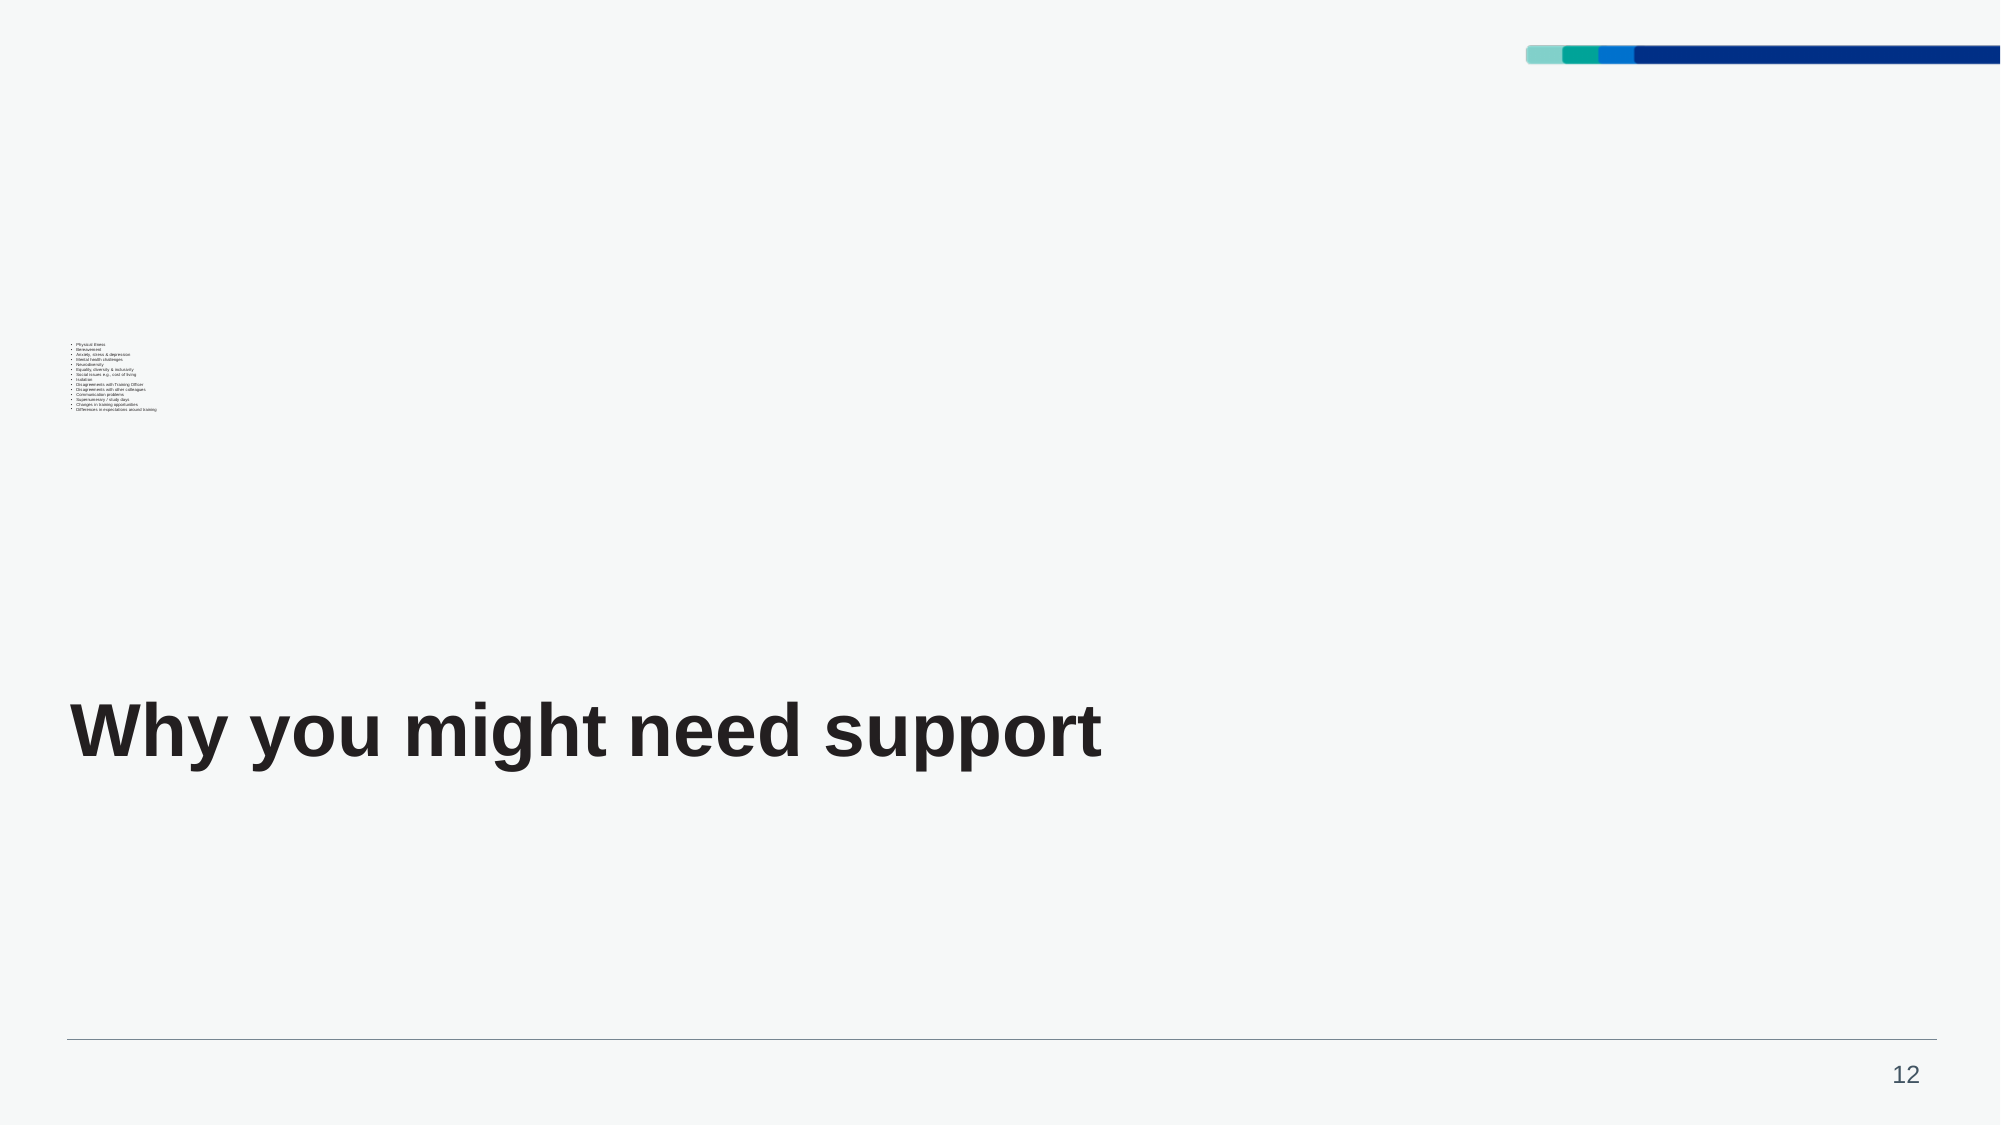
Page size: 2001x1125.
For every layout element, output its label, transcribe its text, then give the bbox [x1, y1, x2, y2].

title Why you might need support [64, 47, 1936, 190]
list Physical illness Bereavement Anxiety, stress & depression Mental health challenges Neurodiversity Equality, diversity & inclusivity Social issues e.g., cost of living Isolation Disagreements with Training Officer Disagreements with other colleagues Communication problems Supernumerary / study days Changes in training opportunities Differences in expectations around training [70, 249, 1941, 991]
